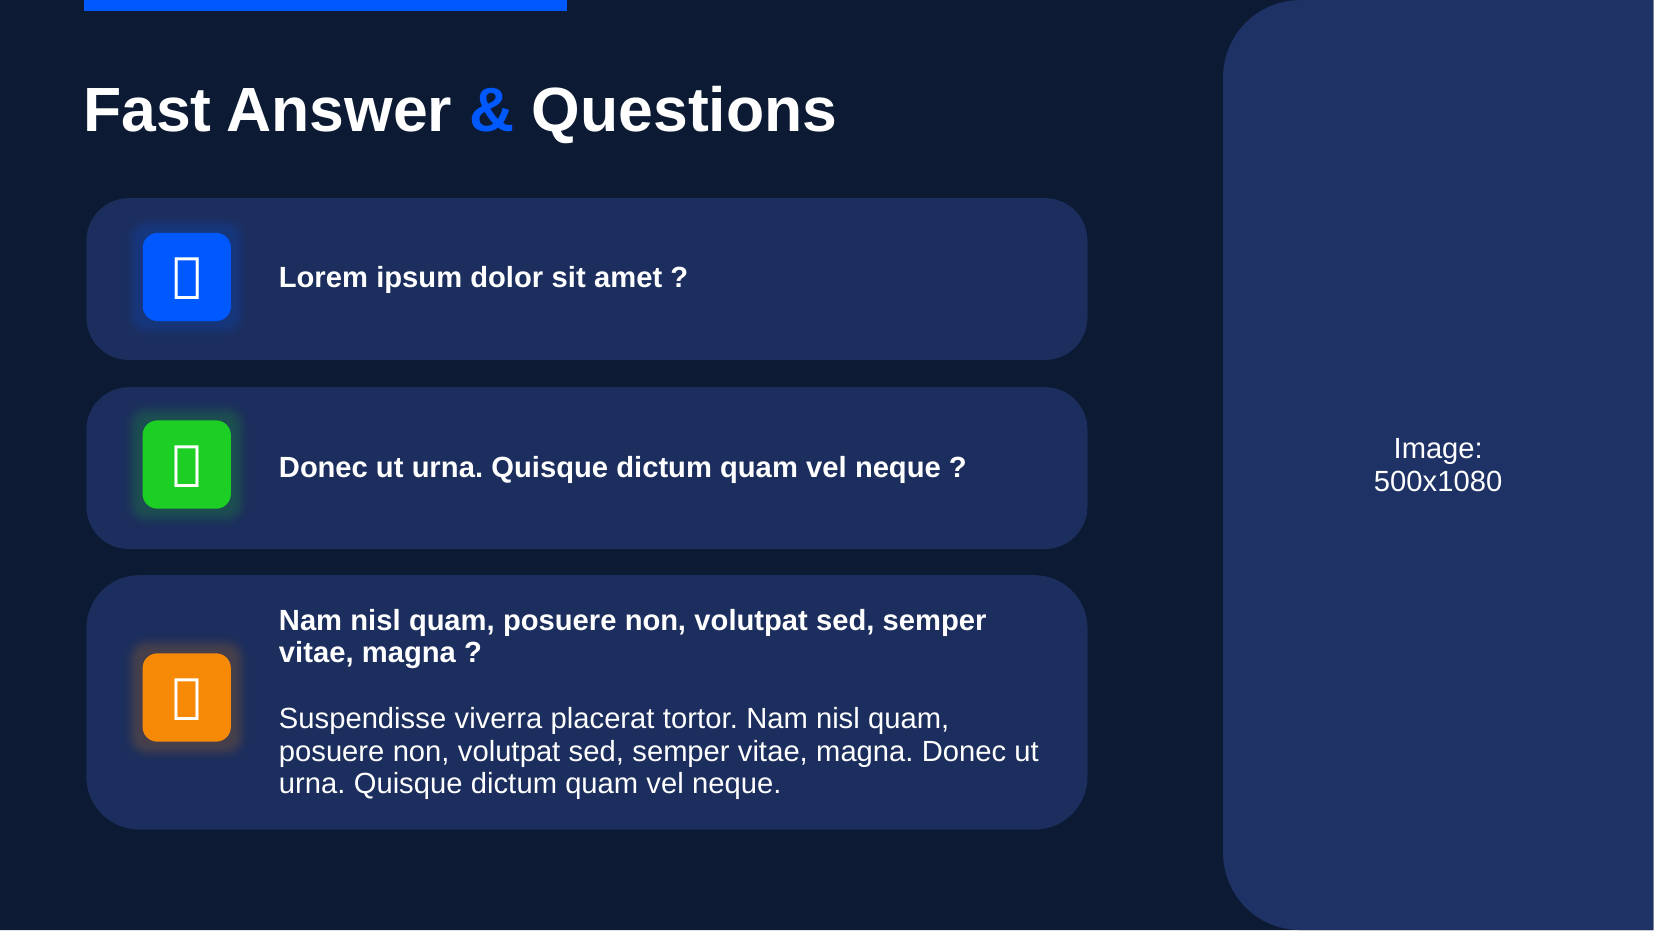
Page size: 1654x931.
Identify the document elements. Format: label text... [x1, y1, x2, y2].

text_box  [142, 232, 231, 322]
text_box [86, 387, 1088, 550]
text_box Nam nisl quam, posuere non, volutpat sed, semper vitae, magna ? Suspendisse viverra placerat tortor. Nam nisl quam, posuere non, volutpat sed, semper vitae, magna. Donec ut urna. Quisque dictum quam vel neque. [243, 603, 1051, 801]
text_box Image: 500x1080 [1223, 0, 1654, 931]
text_box Donec ut urna. Quisque dictum quam vel neque ? [243, 411, 1051, 524]
text_box  [142, 653, 231, 742]
text_box Lorem ipsum dolor sit amet ? [244, 232, 1051, 323]
text_box  [142, 420, 231, 509]
text_box [86, 198, 1088, 361]
title Fast Answer & Questions [83, 75, 1223, 188]
text_box [86, 575, 1088, 830]
